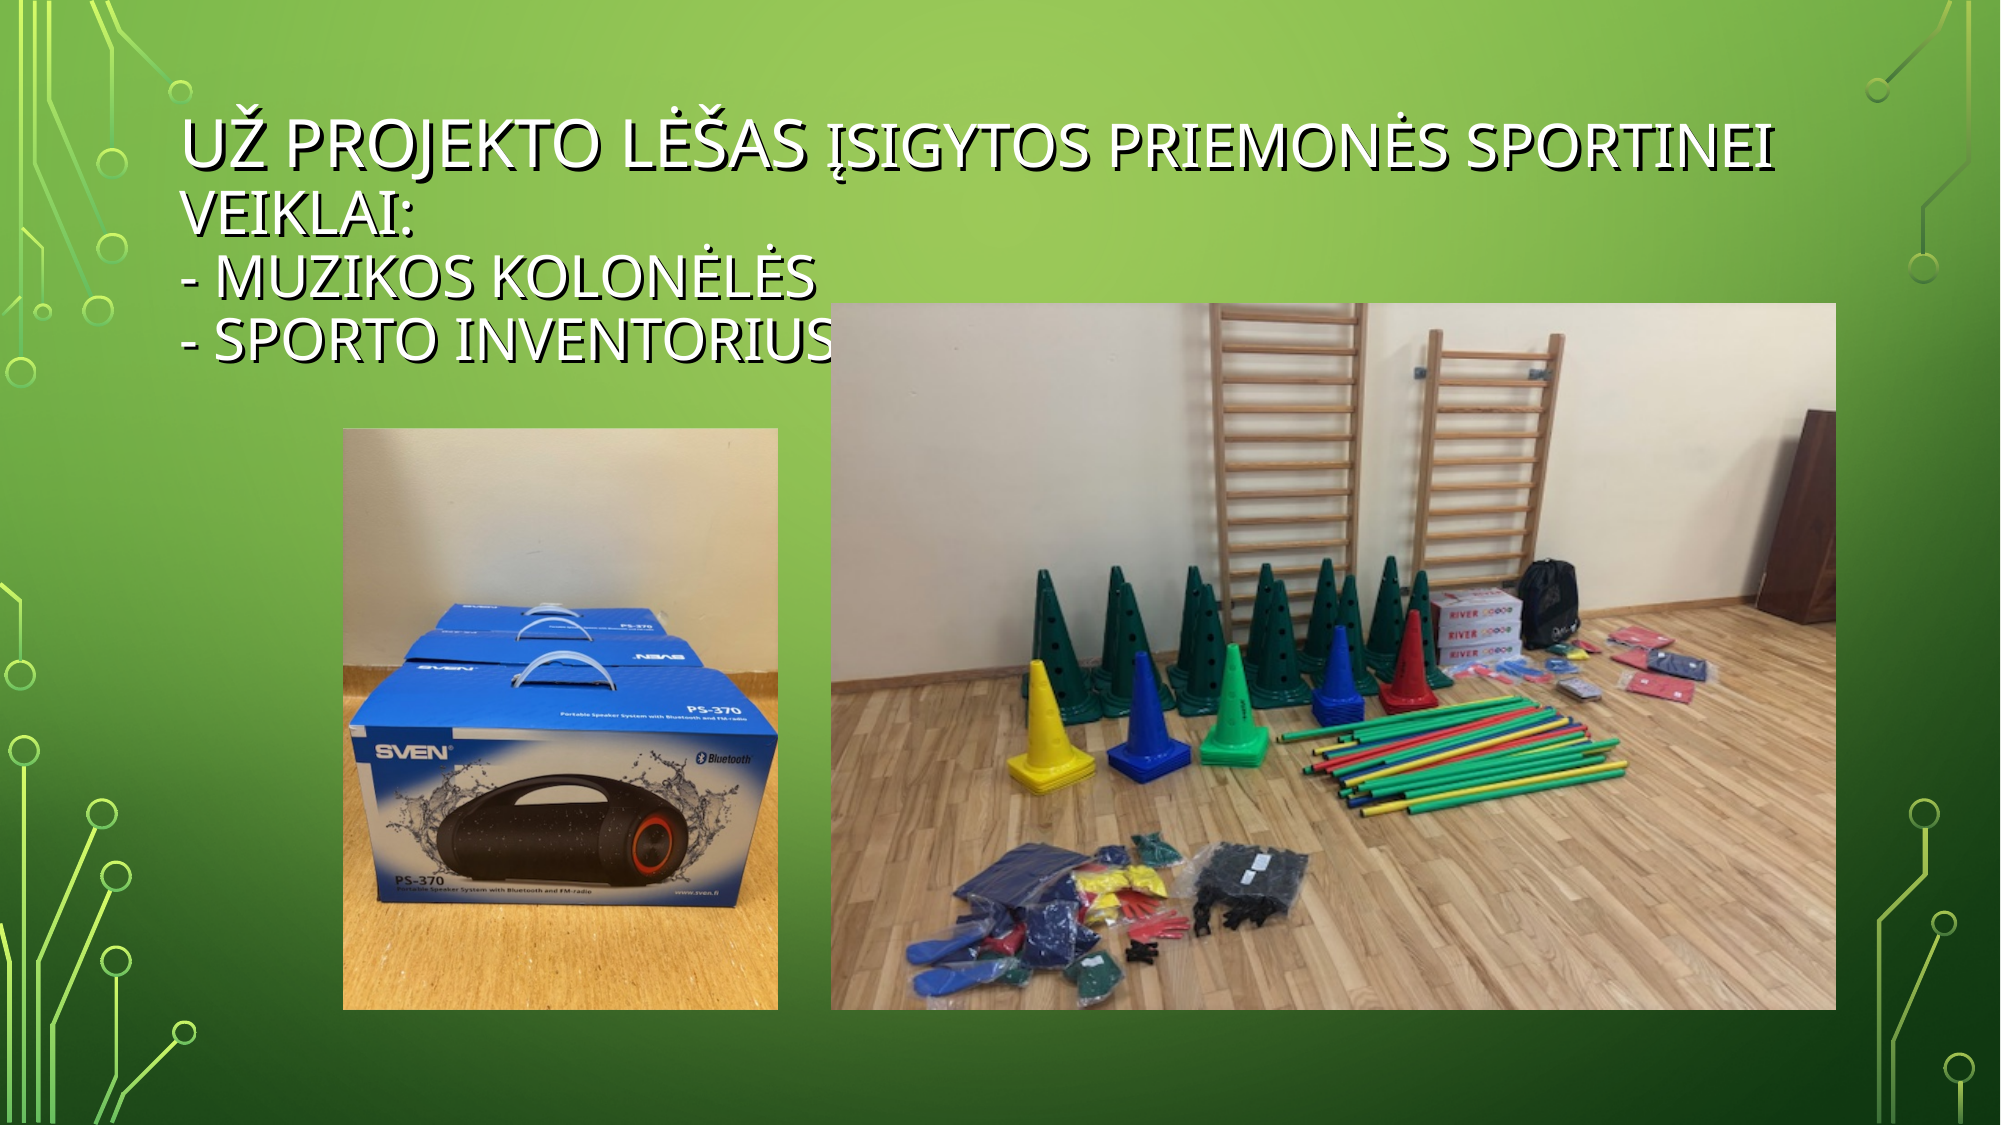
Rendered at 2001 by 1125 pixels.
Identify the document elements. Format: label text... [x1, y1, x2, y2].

picture [342, 428, 778, 1010]
picture [831, 303, 1836, 1010]
title Už projekto lėšas įsigytos priemonės sportinei veiklai: - muzikos kolonėlės - sporto inventorius [164, 101, 1933, 382]
